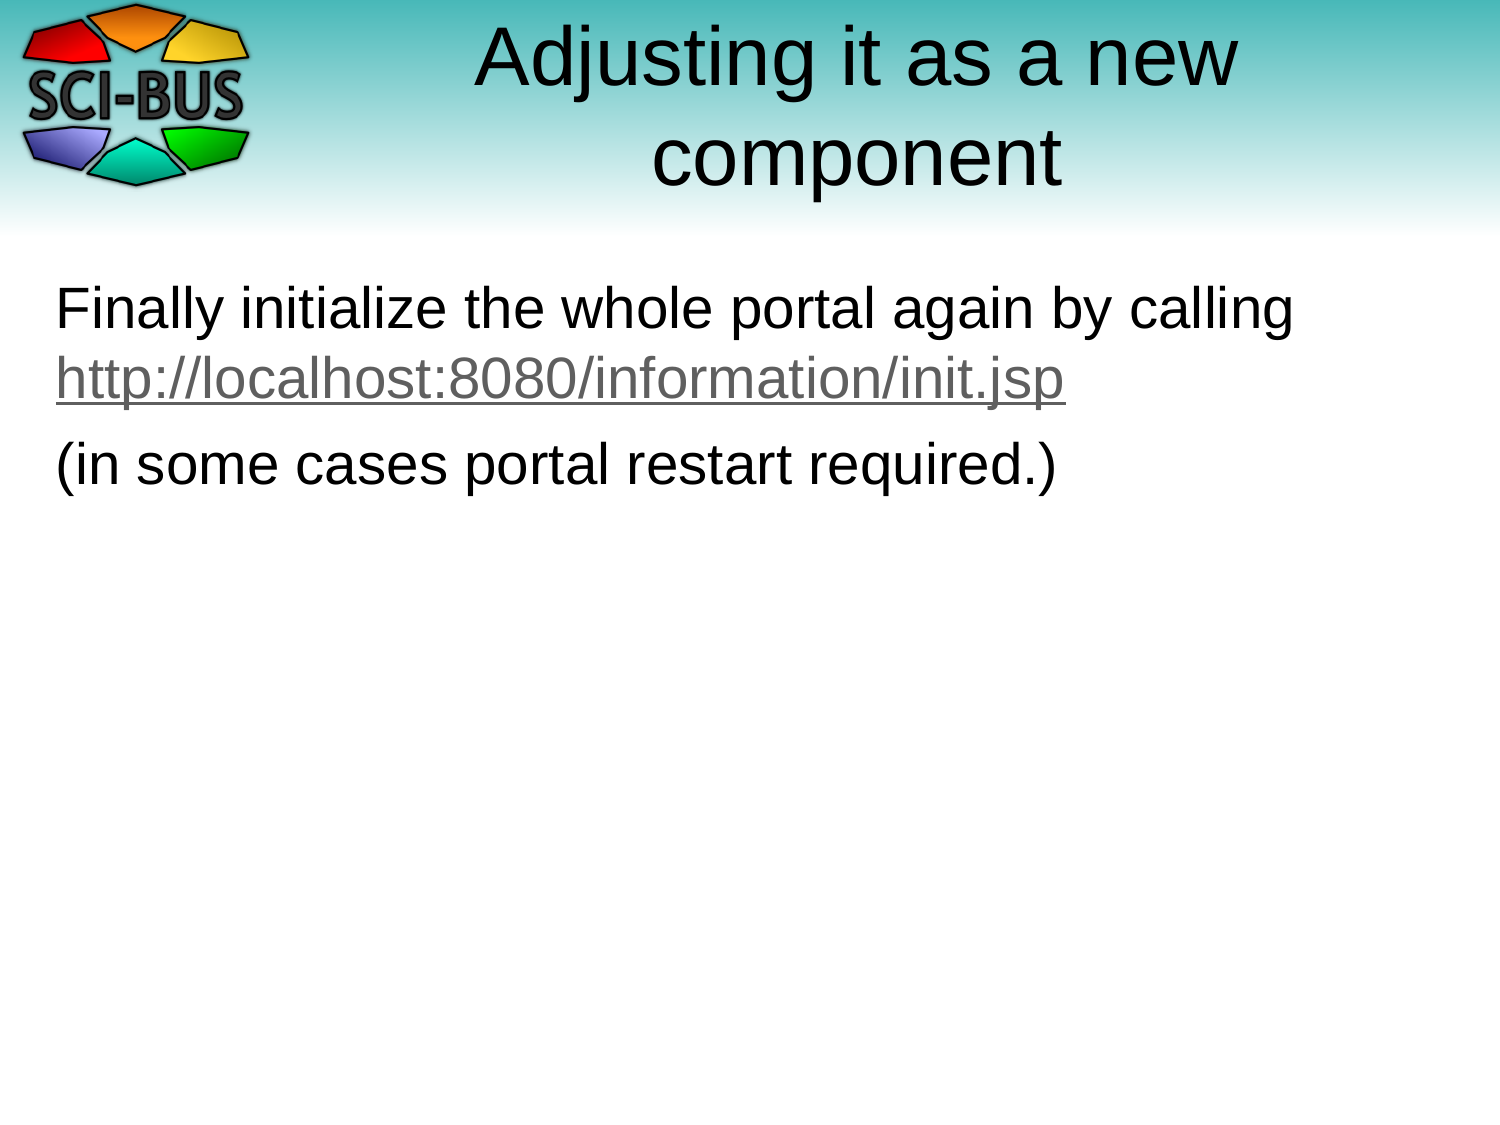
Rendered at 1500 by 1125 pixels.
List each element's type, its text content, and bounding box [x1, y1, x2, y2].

title Adjusting it as a new component [289, 0, 1425, 220]
list Finally initialize the whole portal again by calling http://localhost:8080/information/init.jsp (in some cases portal restart required.) [41, 262, 1459, 1006]
picture [17, 0, 254, 192]
